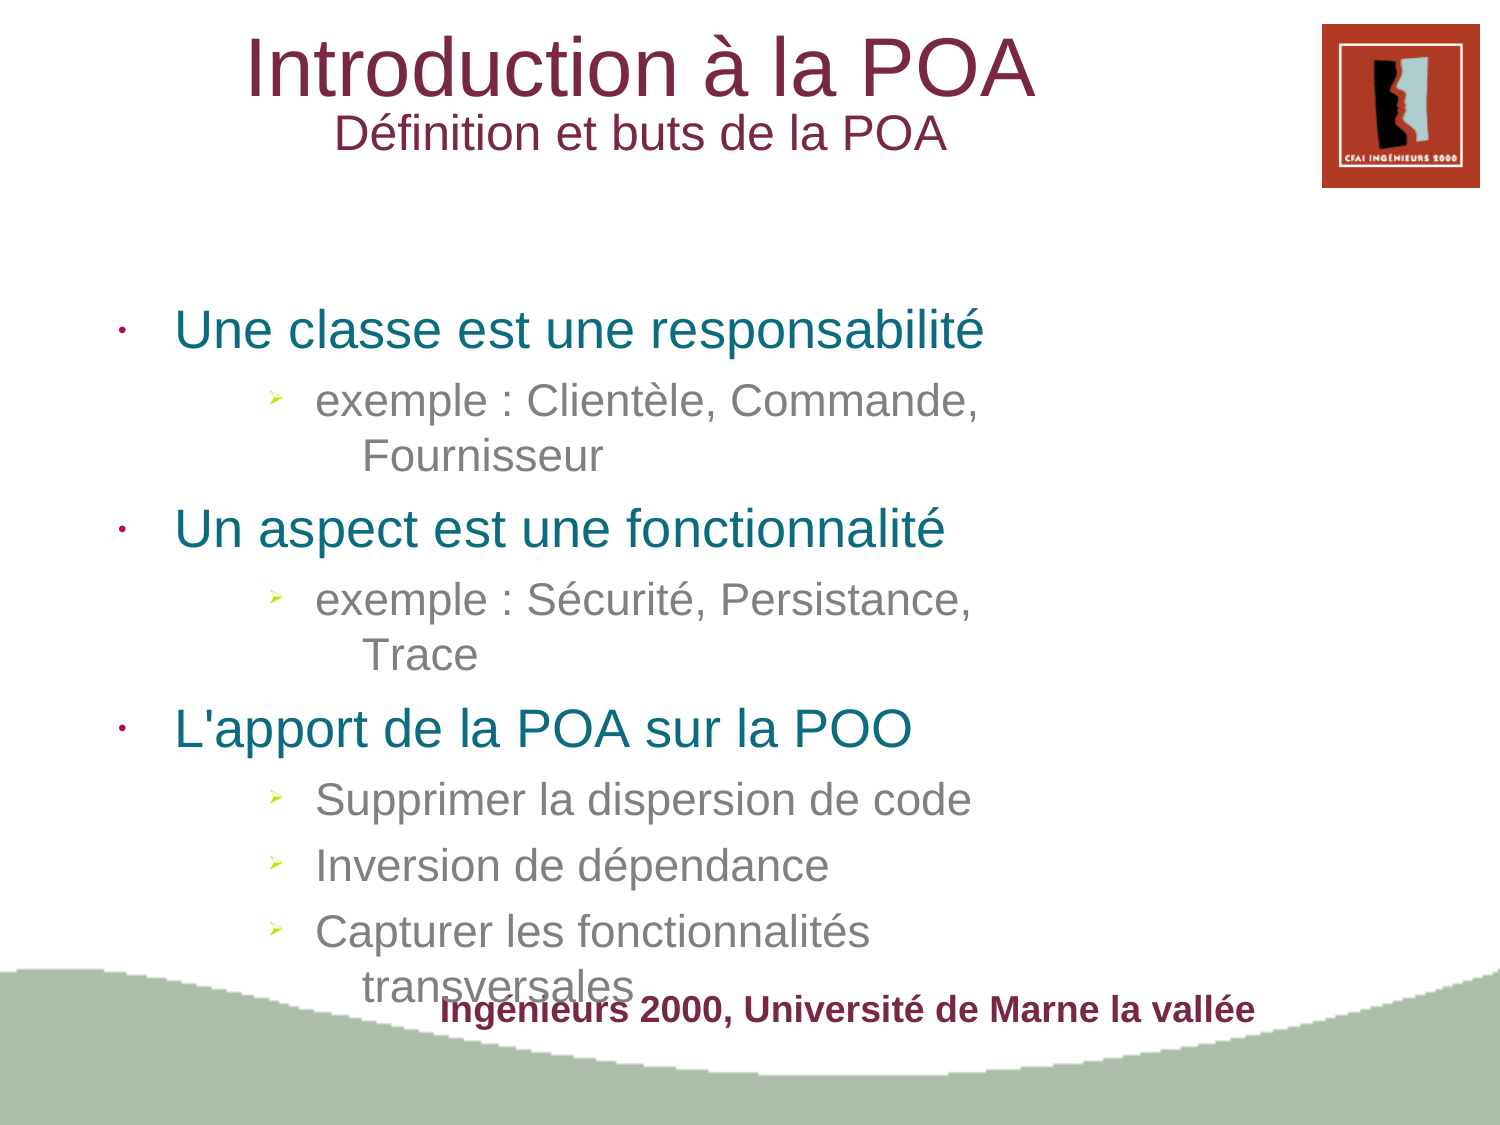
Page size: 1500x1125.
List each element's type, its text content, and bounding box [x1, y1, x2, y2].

list Une classe est une responsabilité exemple : Clientèle, Commande, Fournisseur Un aspect est une fonctionnalité exemple : Sécurité, Persistance, Trace L'apport de la POA sur la POO Supprimer la dispersion de code Inversion de dépendance Capturer les fonctionnalités transversales [118, 295, 1063, 954]
picture [1322, 24, 1480, 188]
picture [0, 887, 1500, 1125]
title Introduction à la POA Définition et buts de la POA [0, 2, 1281, 191]
